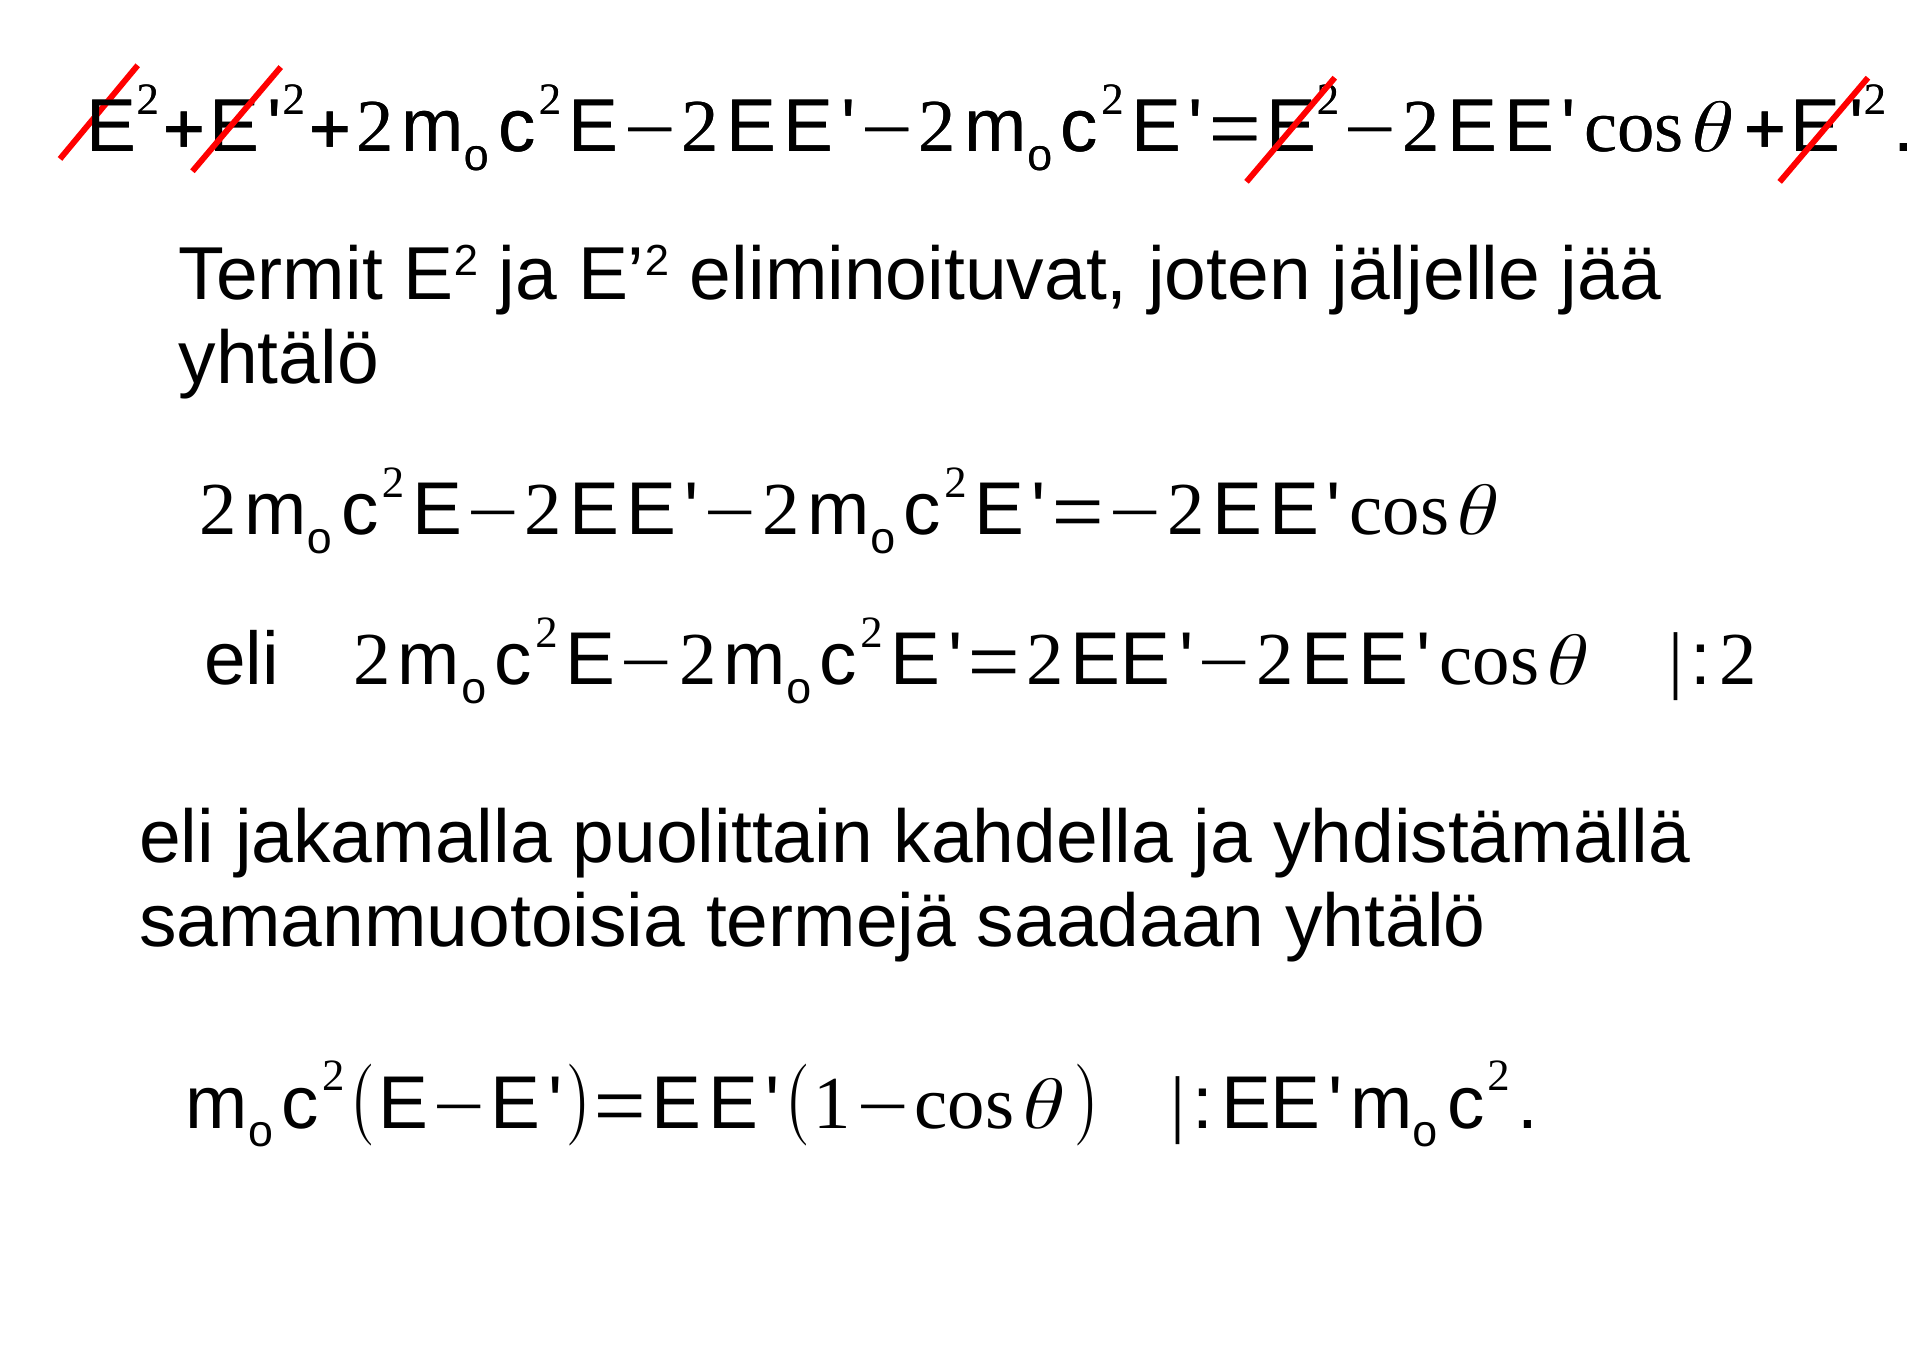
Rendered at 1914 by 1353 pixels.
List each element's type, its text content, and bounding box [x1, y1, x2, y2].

text_box Termit E2 ja E’2 eliminoituvat, joten jäljelle jää yhtälö [163, 224, 1777, 424]
chart [196, 607, 1764, 713]
chart [193, 457, 1511, 563]
chart [179, 1051, 1545, 1156]
chart [80, 74, 1914, 180]
text_box eli jakamalla puolittain kahdella ja yhdistämällä samanmuotoisia termejä saadaan yhtälö [124, 786, 1867, 1005]
